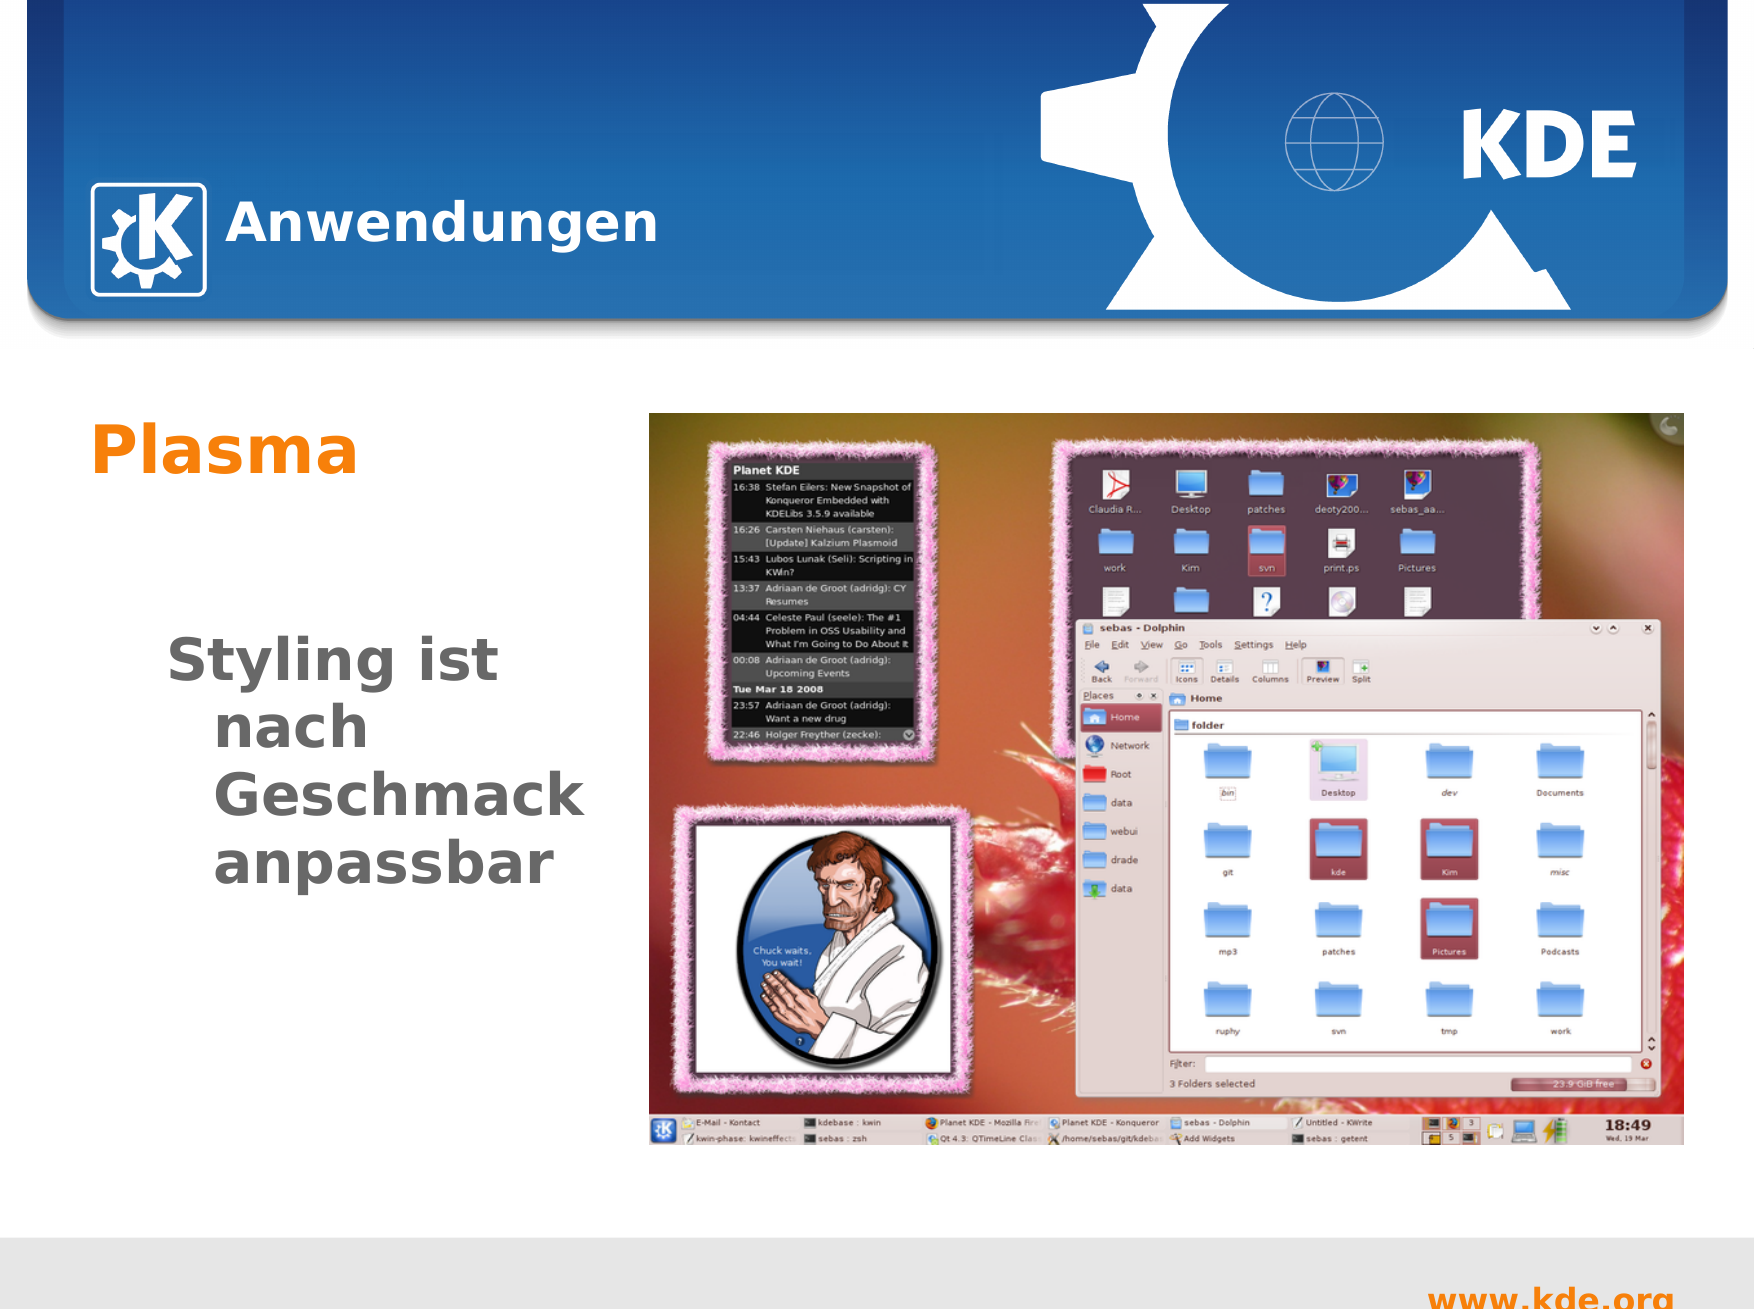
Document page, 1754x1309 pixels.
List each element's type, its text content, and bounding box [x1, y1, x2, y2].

picture [649, 413, 1684, 1145]
list Plasma Styling ist nach Geschmack anpassbar [71, 411, 621, 1148]
title Anwendungen [225, 181, 1126, 265]
picture [0, 0, 1754, 349]
